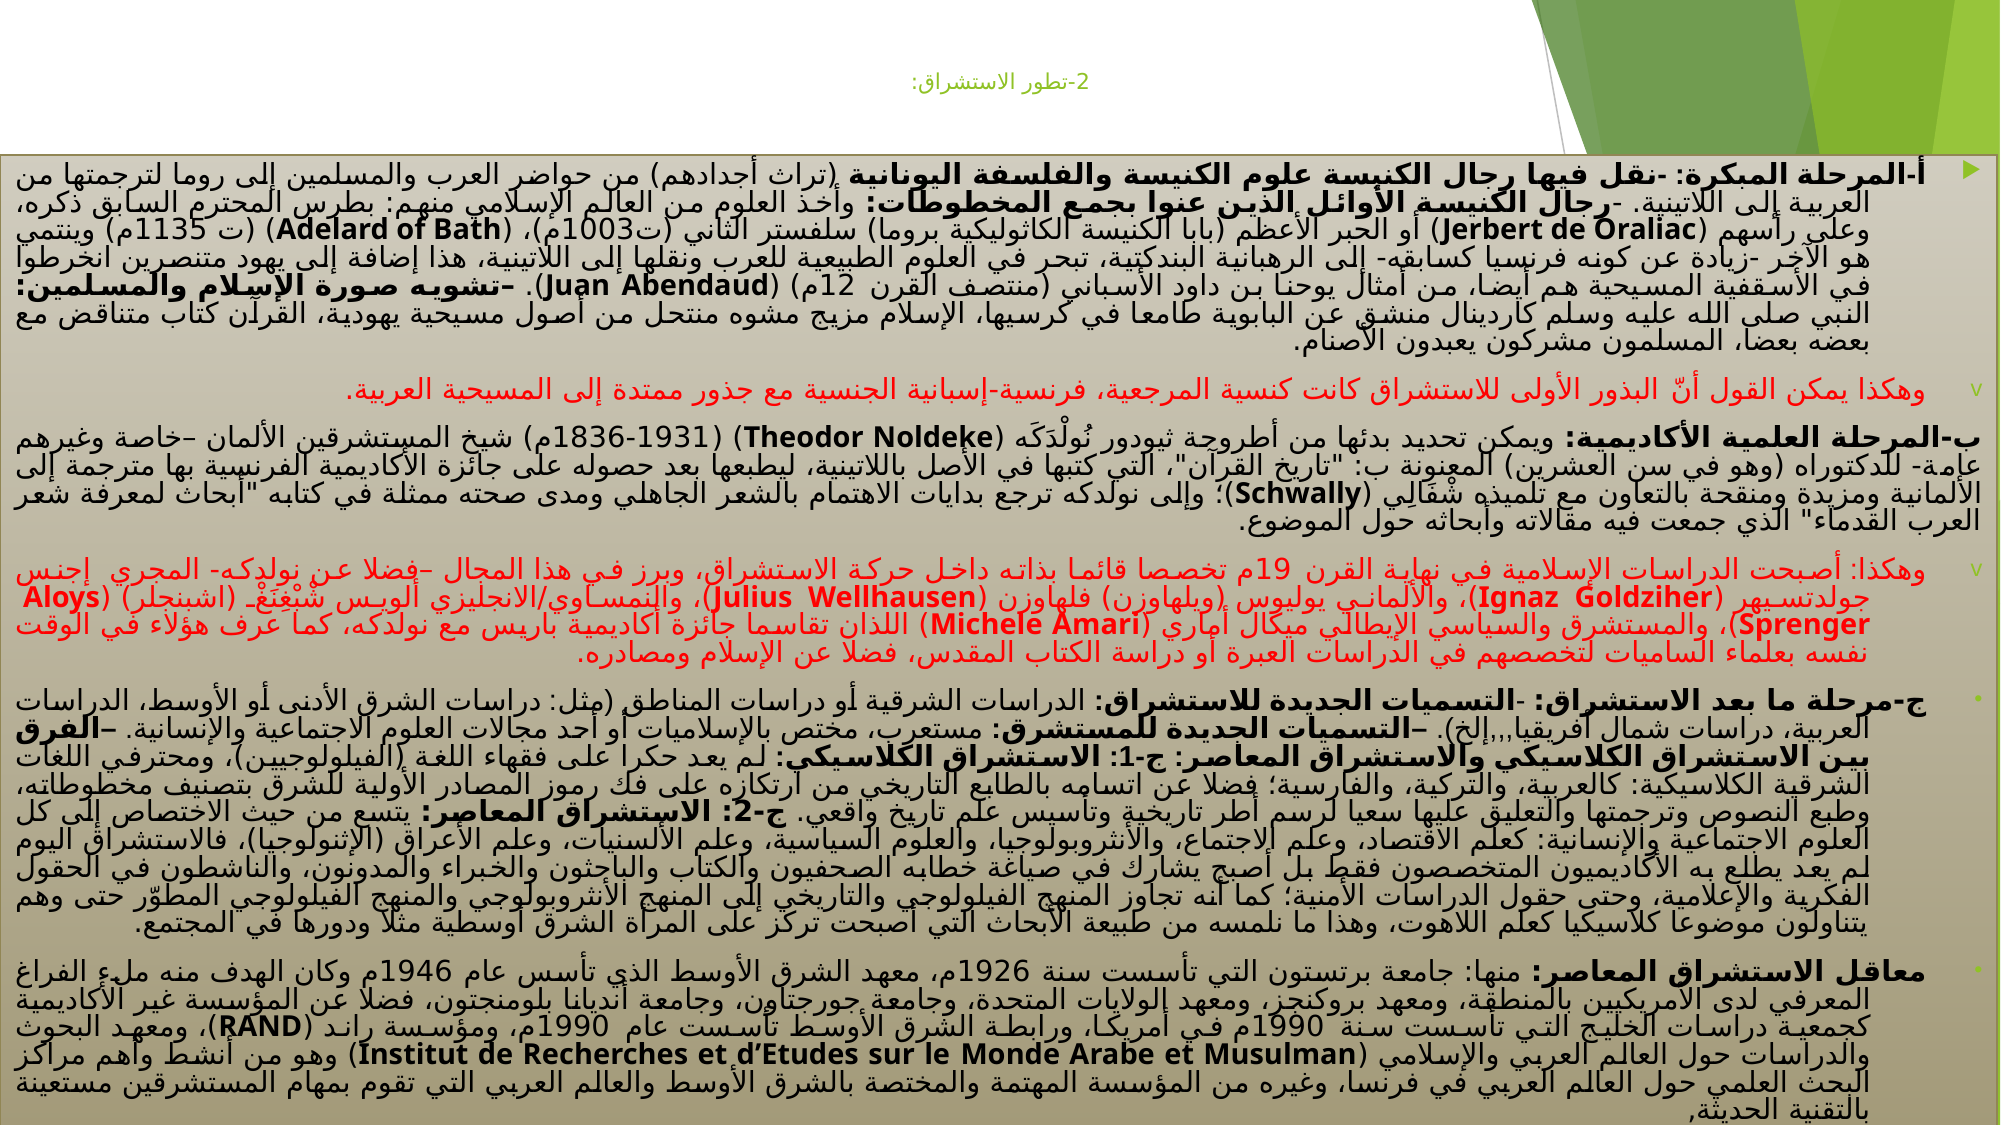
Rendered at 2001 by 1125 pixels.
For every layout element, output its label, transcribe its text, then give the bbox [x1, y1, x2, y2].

title 2-تطور الاستشراق: [137, 59, 1863, 102]
list أ-المرحلة المبكرة: -نقل فيها رجال الكنيسة علوم الكنيسة والفلسفة اليونانية (تراث أجدادهم) من حواضر العرب والمسلمين إلى روما لترجمتها من العربية إلى اللاتينية. -رجال الكنيسة الأوائل الذين عنوا بجمع المخطوطات: وأخذ العلوم من العالم الإسلامي منهم: بطرس المحترم السابق ذكره، وعلى رأسهم (Jerbert de Oraliac) أو الحبر الأعظم (بابا الكنيسة الكاثوليكية بروما) سلفستر الثاني (ت1003م)، (Adelard of Bath) (ت 1135م) وينتمي هو الآخر -زيادة عن كونه فرنسيا كسابقه- إلى الرهبانية البندكتية، تبحر في العلوم الطبيعية للعرب ونقلها إلى اللاتينية، هذا إضافة إلى يهود متنصرين انخرطوا في الأسقفية المسيحية هم أيضا، من أمثال يوحنا بن داود الأسباني (منتصف القرن 12م) (Juan Abendaud). –تشويه صورة الإسلام والمسلمين: النبي صلى الله عليه وسلم كاردينال منشق عن البابوية طامعا في كرسيها، الإسلام مزيج مشوه منتحل من أصول مسيحية يهودية، القرآن كتاب متناقض مع بعضه بعضا، المسلمون مشركون يعبدون الأصنام. وهكذا يمكن القول أنّ البذور الأولى للاستشراق كانت كنسية المرجعية، فرنسية-إسبانية الجنسية مع جذور ممتدة إلى المسيحية العربية. ب-المرحلة العلمية الأكاديمية: ويمكن تحديد بدئها من أطروحة ثيودور نُولْدَكَه (Theodor Noldeke) (1836-1931م) شيخ المستشرقين الألمان –خاصة وغيرهم عامة- للدكتوراه (وهو في سن العشرين) المعنونة ب: "تاريخ القرآن"، التي كتبها في الأصل باللاتينية، ليطبعها بعد حصوله على جائزة الأكاديمية الفرنسية بها مترجمة إلى الألمانية ومزيدة ومنقحة بالتعاون مع تلميذه شْفَالِي (Schwally)؛ وإلى نولدكه ترجع بدايات الاهتمام بالشعر الجاهلي ومدى صحته ممثلة في كتابه "أبحاث لمعرفة شعر العرب القدماء" الذي جمعت فيه مقالاته وأبحاثه حول الموضوع. وهكذا: أصبحت الدراسات الإسلامية في نهاية القرن 19م تخصصا قائما بذاته داخل حركة الاستشراق، وبرز في هذا المجال –فضلا عن نولدكه- المجري إجنس جولدتسيهر (Ignaz Goldziher)، والألماني يوليوس (ويلهاوزن) فلهاوزن (Julius Wellhausen)، والنمساوي/الانجليزي ألويس شْبْغِنَغْ (اشبنجلر) (Aloys Sprenger)، والمستشرق والسياسي الإيطالي ميكال أماري (Michele Amari) اللذان تقاسما جائزة أكاديمية باريس مع نولدكه، كما عرف هؤلاء في الوقت نفسه بعلماء الساميات لتخصصهم في الدراسات العبرة أو دراسة الكتاب المقدس، فضلا عن الإسلام ومصادره. ج-مرحلة ما بعد الاستشراق: -التسميات الجديدة للاستشراق: الدراسات الشرقية أو دراسات المناطق (مثل: دراسات الشرق الأدنى أو الأوسط، الدراسات العربية، دراسات شمال أفريقيا,,,إلخ). –التسميات الجديدة للمستشرق: مستعرب، مختص بالإسلاميات أو أحد مجالات العلوم الاجتماعية والإنسانية. –الفرق بين الاستشراق الكلاسيكي والاستشراق المعاصر: ج-1: الاستشراق الكلاسيكي: لم يعد حكرا على فقهاء اللغة (الفيلولوجيين)، ومحترفي اللغات الشرقية الكلاسيكية: كالعربية، والتركية، والفارسية؛ فضلا عن اتسامه بالطابع التاريخي من ارتكازه على فك رموز المصادر الأولية للشرق بتصنيف مخطوطاته، وطبع النصوص وترجمتها والتعليق عليها سعيا لرسم أطر تاريخية وتأسيس علم تاريخ واقعي. ج-2: الاستشراق المعاصر: يتسع من حيث الاختصاص إلى كل العلوم الاجتماعية والإنسانية: كعلم الاقتصاد، وعلم الاجتماع، والأنثروبولوجيا، والعلوم السياسية، وعلم الألسنيات، وعلم الأعراق (الإثنولوجيا)، فالاستشراق اليوم لم يعد يطلع به الأكاديميون المتخصصون فقط بل أصبح يشارك في صياغة خطابه الصحفيون والكتاب والباحثون والخبراء والمدونون، والناشطون في الحقول الفكرية والإعلامية، وحتى حقول الدراسات الأمنية؛ كما أنه تجاوز المنهج الفيلولوجي والتاريخي إلى المنهج الأنثروبولوجي والمنهج الفيلولوجي المطوّر حتى وهم يتناولون موضوعا كلاسيكيا كعلم اللاهوت، وهذا ما نلمسه من طبيعة الأبحاث التي أصبحت تركز على المرأة الشرق أوسطية مثلا ودورها في المجتمع. معاقل الاستشراق المعاصر: منها: جامعة برتستون التي تأسست سنة 1926م، معهد الشرق الأوسط الذي تأسس عام 1946م وكان الهدف منه ملء الفراغ المعرفي لدى الأمريكيين بالمنطقة، ومعهد بروكنجز، ومعهد الولايات المتحدة، وجامعة جورجتاون، وجامعة أنديانا بلومنجتون، فضلا عن المؤسسة غير الأكاديمية كجمعية دراسات الخليج التي تأسست سنة 1990م في أمريكا، ورابطة الشرق الأوسط تأسست عام 1990م، ومؤسسة راند (RAND)، ومعهد البحوث والدراسات حول العالم العربي والإسلامي (Institut de Recherches et d’Etudes sur le Monde Arabe et Musulman) وهو من أنشط وأهم مراكز البحث العلمي حول العالم العربي في فرنسا، وغيره من المؤسسة المهتمة والمختصة بالشرق الأوسط والعالم العربي التي تقوم بمهام المستشرقين مستعينة بالتقنية الحديثة, [0, 154, 1998, 1125]
